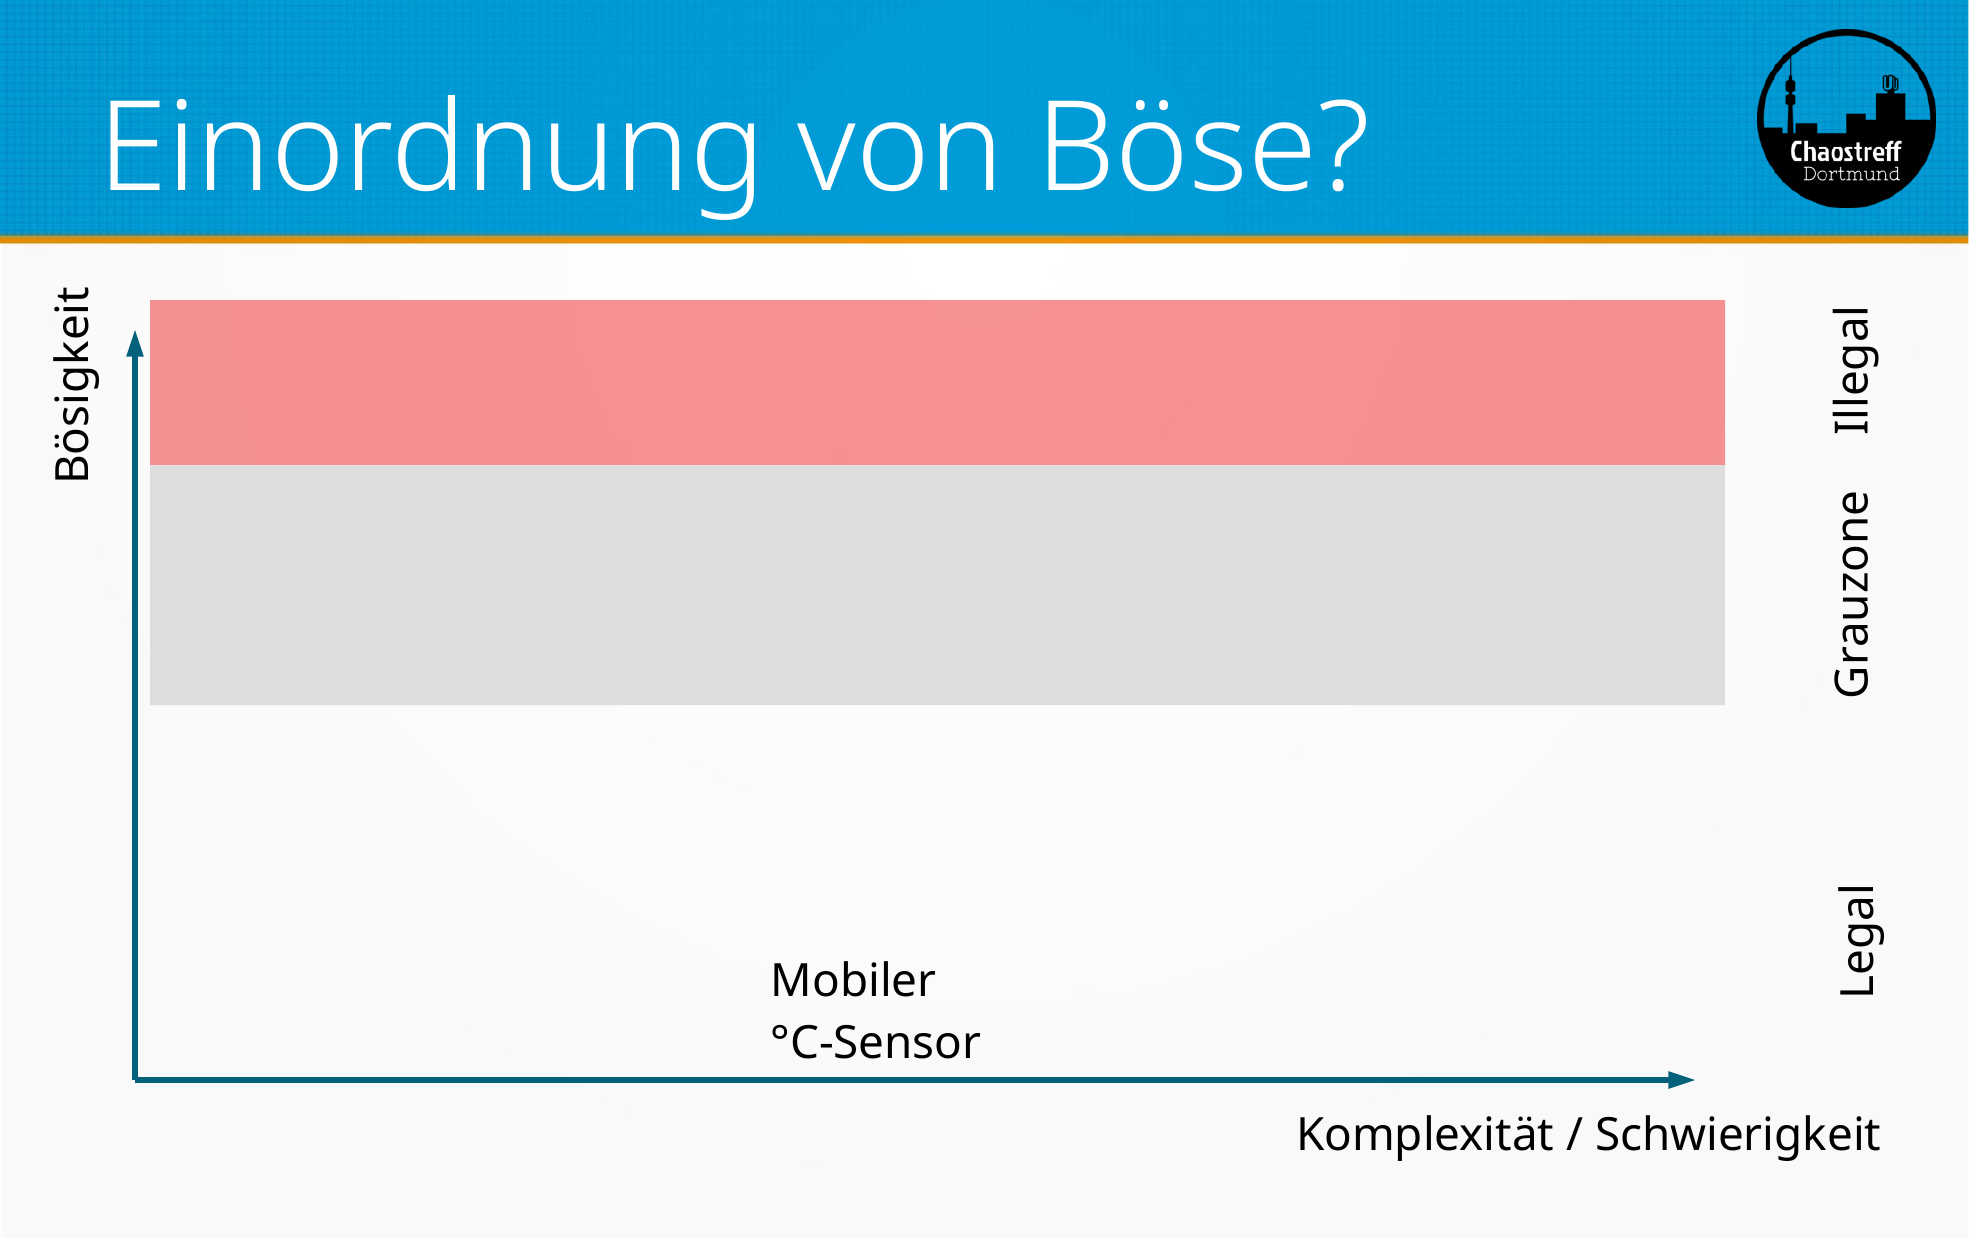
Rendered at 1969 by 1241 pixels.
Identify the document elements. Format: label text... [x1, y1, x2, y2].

title Einordnung von Böse? [98, 19, 1870, 227]
text_box Komplexität / Schwierigkeit [1290, 1097, 1933, 1168]
text_box Legal [1796, 831, 1915, 1006]
picture [1870, 34, 1935, 204]
text_box [150, 300, 1726, 706]
text_box Mobiler °C-Sensor [765, 924, 1021, 1096]
text_box Illegal [1815, 292, 1885, 442]
picture [0, 233, 1969, 1241]
text_box Grauzone [1815, 472, 1885, 706]
text_box Bösigkeit [35, 270, 106, 491]
